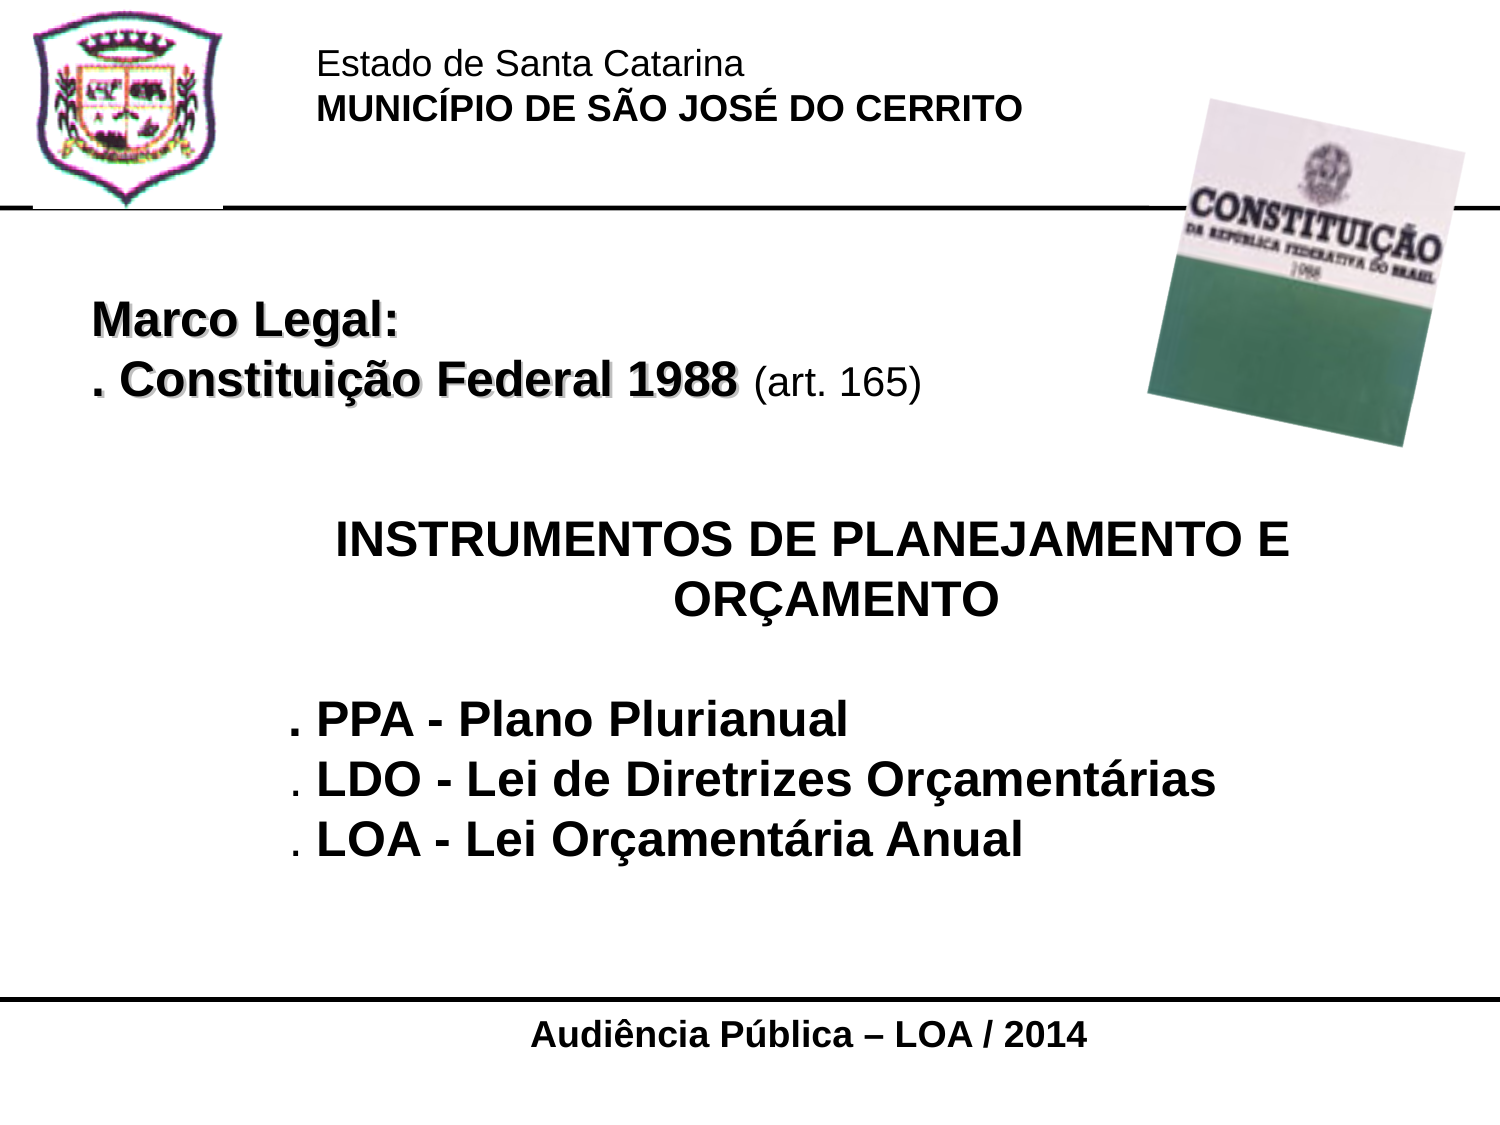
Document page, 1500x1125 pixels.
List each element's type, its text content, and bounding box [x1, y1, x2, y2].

text_box Marco Legal: . Constituição Federal 1988 (art. 165) INSTRUMENTOS DE PLANEJAMENTO E ORÇAMENTO . PPA - Plano Plurianual . LDO - Lei de Diretrizes Orçamentárias . LOA - Lei Orçamentária Anual [76, 278, 1471, 880]
picture [1146, 97, 1466, 448]
picture [32, 0, 223, 209]
text_box Estado de Santa Catarina MUNICÍPIO DE SÃO JOSÉ DO CERRITO [301, 31, 1471, 137]
text_box Audiência Pública – LOA / 2014 [194, 1002, 1424, 1063]
